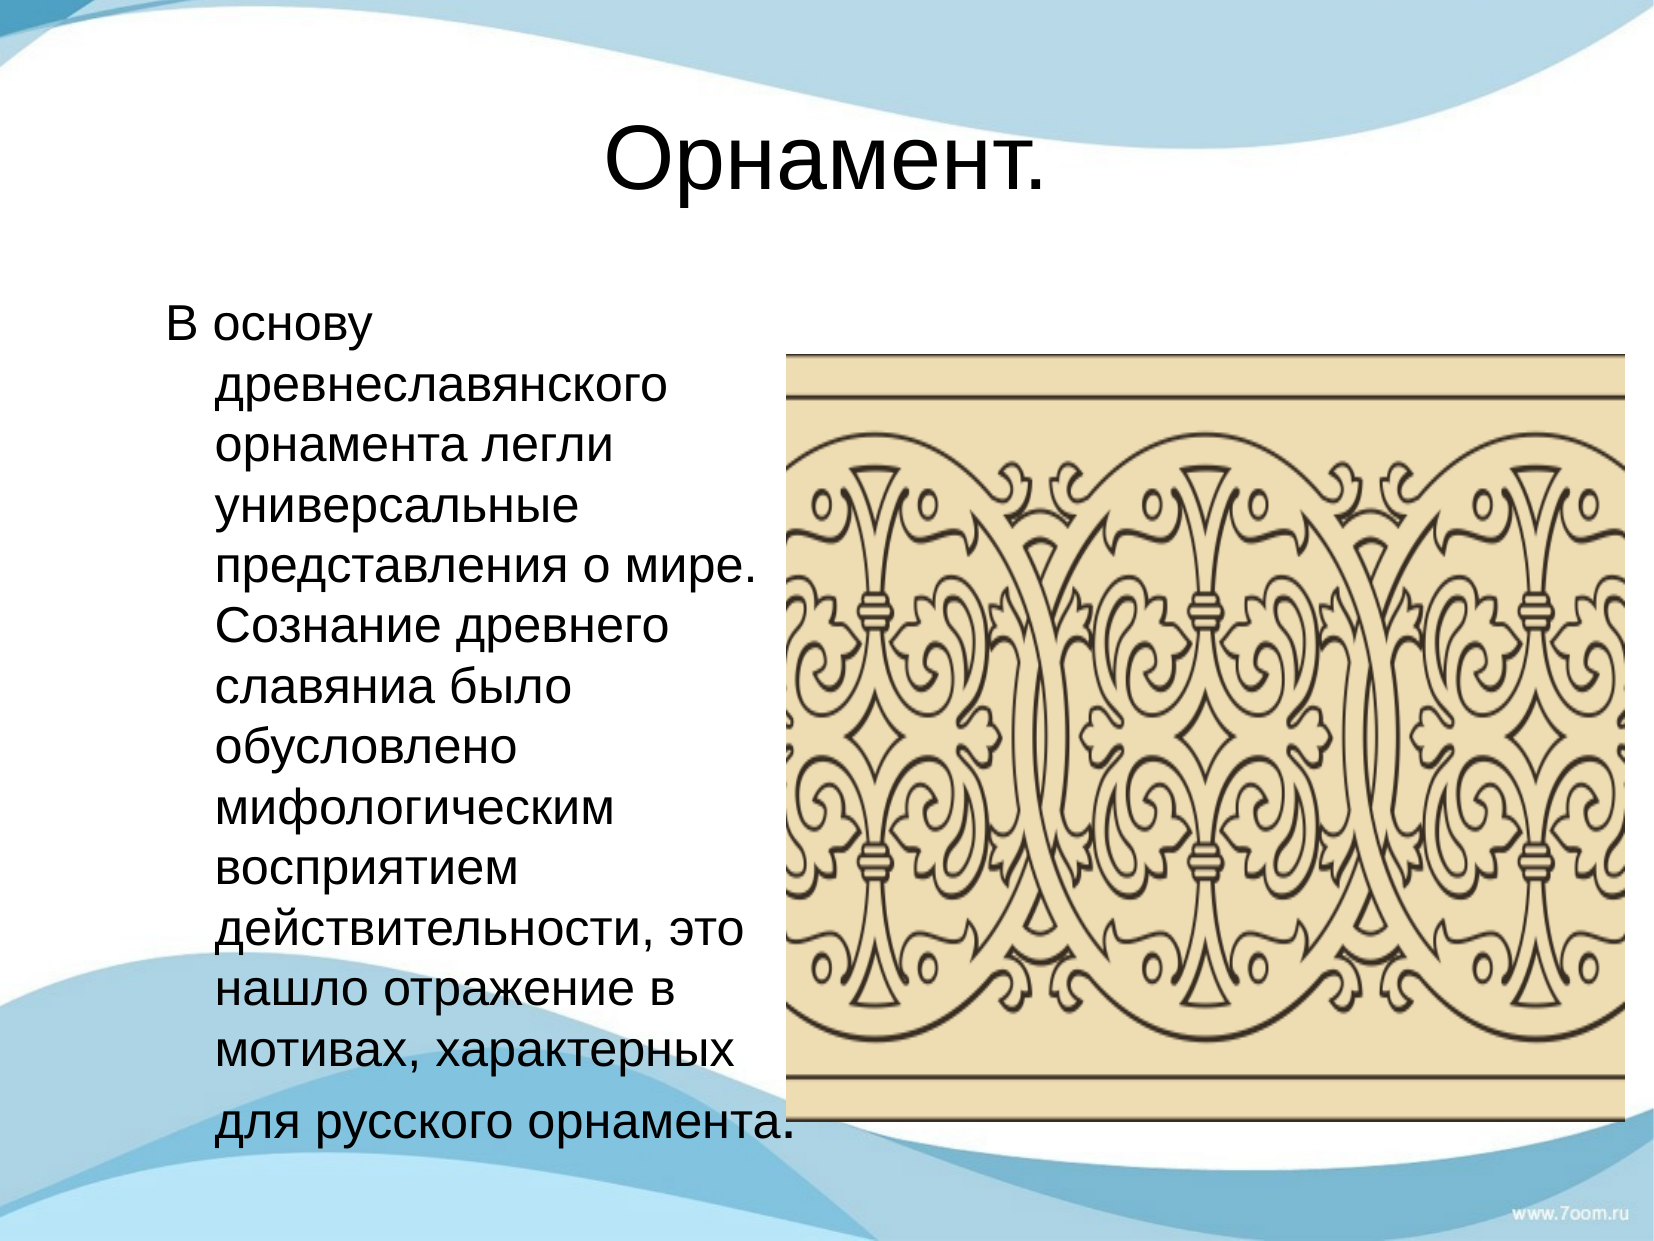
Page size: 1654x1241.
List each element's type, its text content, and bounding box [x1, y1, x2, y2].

title Орнамент. [82, 49, 1571, 257]
list В основу древнеславянского орнамента легли универсальные представления о мире. Сознание древнего славяниа было обусловлено мифологическим восприятием действительности, это нашло отражение в мотивах, характерных для русского орнамента. [82, 290, 809, 1152]
picture [786, 354, 1625, 1123]
